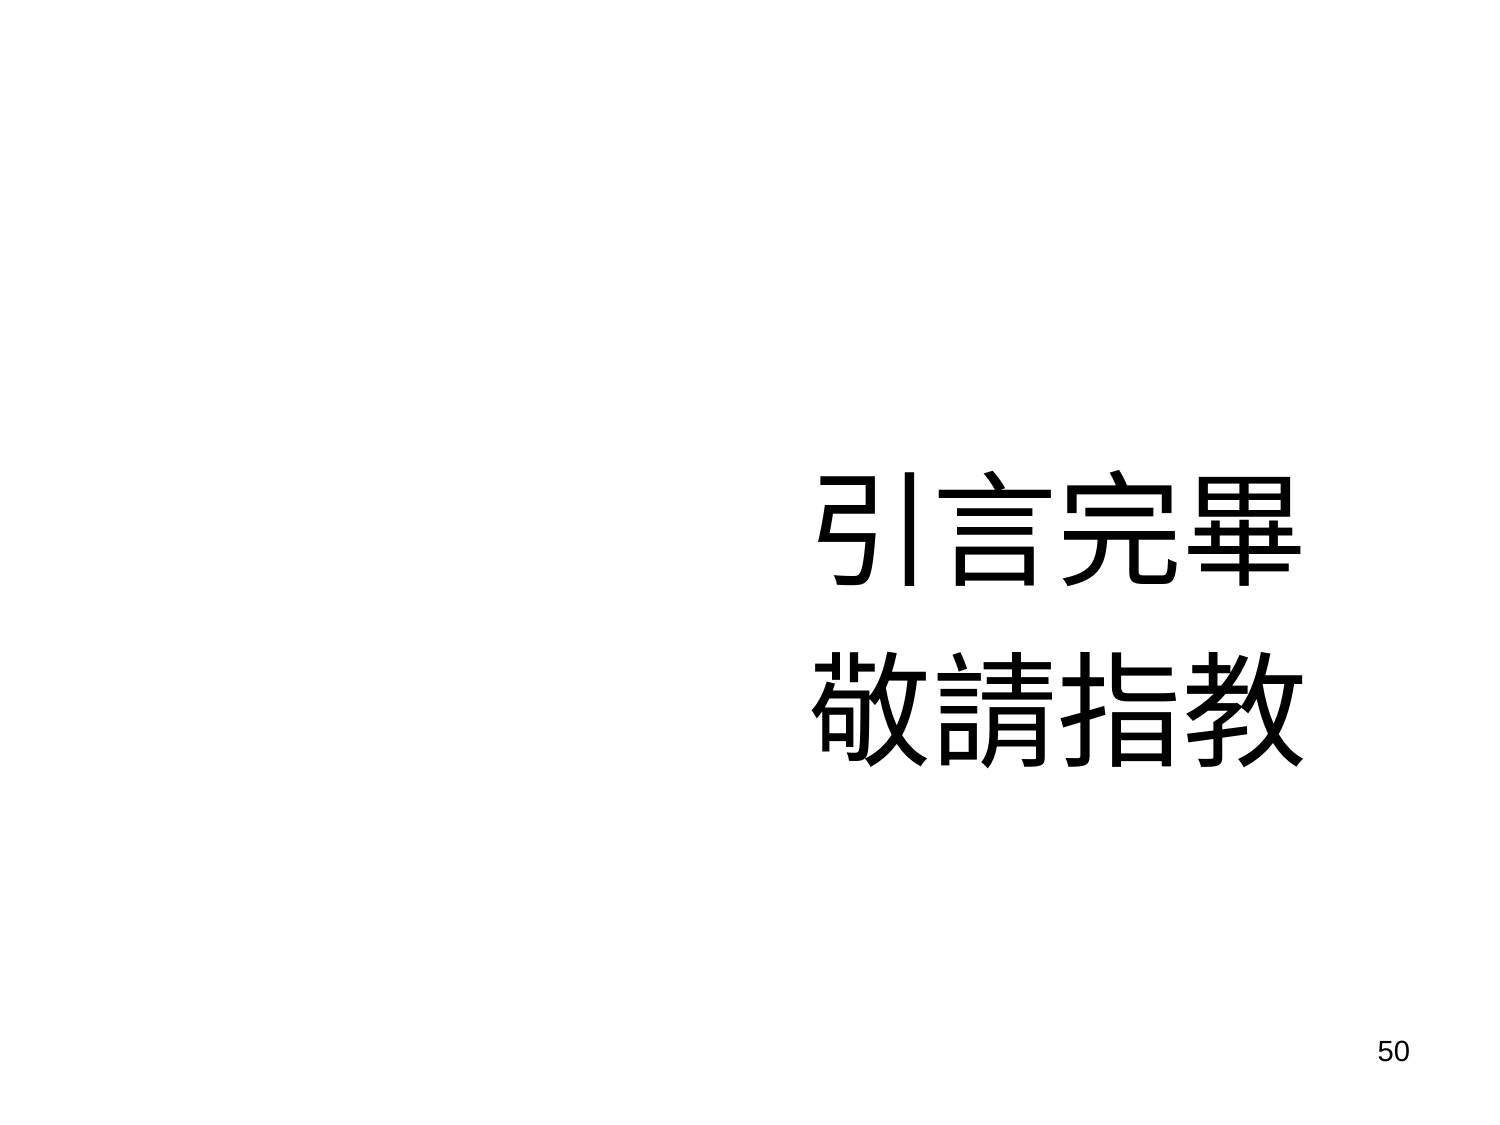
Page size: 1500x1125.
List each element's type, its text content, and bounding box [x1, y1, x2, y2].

list 引言完畢 敬請指教 [75, 262, 1426, 1005]
